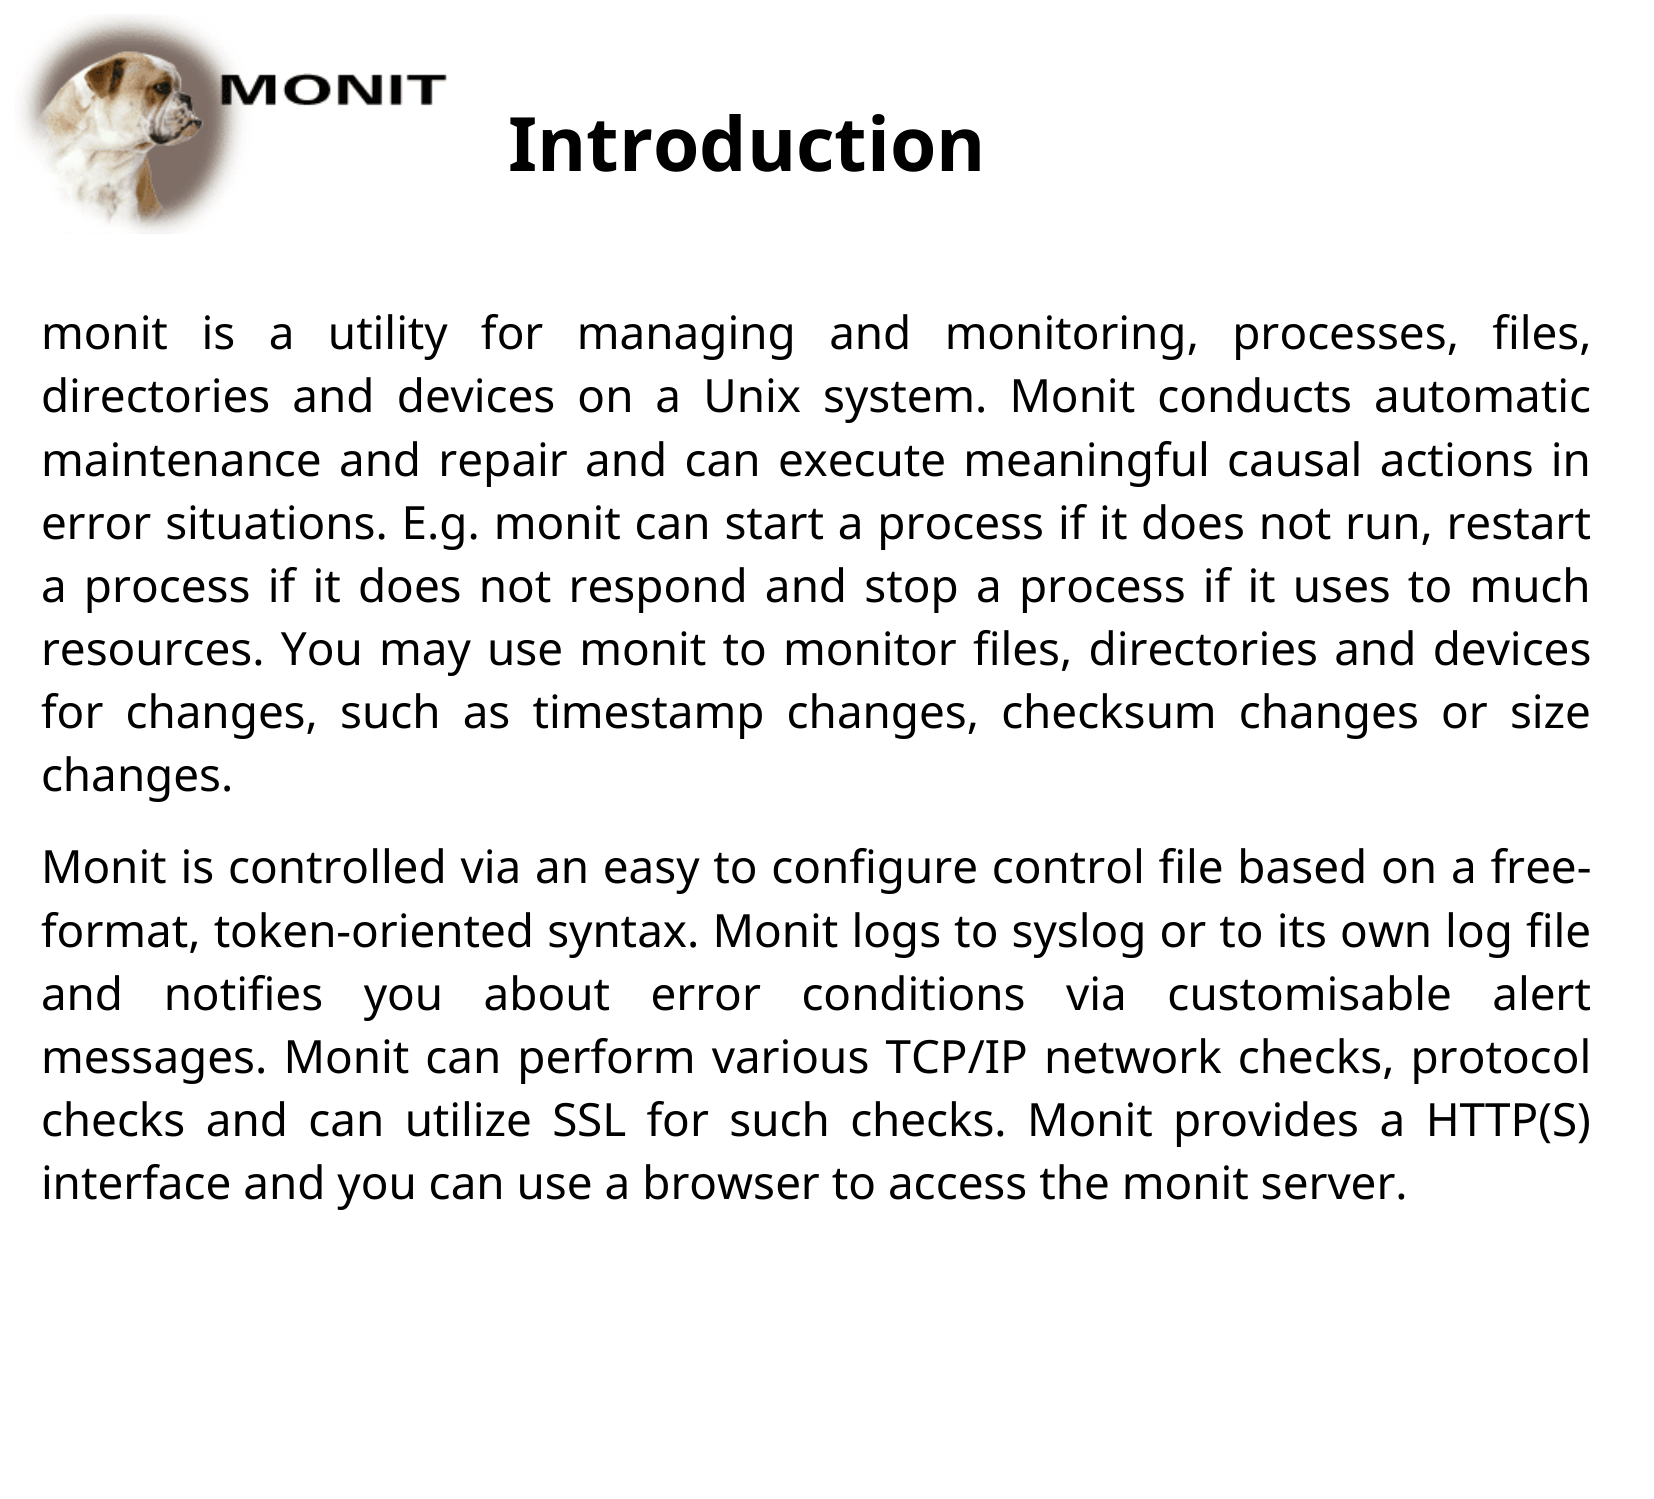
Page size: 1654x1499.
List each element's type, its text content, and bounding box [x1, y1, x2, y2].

title Introduction [508, 73, 951, 211]
picture [14, 14, 448, 234]
list monit is a utility for managing and monitoring, processes, files, directories and devices on a Unix system. Monit conducts automatic maintenance and repair and can execute meaningful causal actions in error situations. E.g. monit can start a process if it does not run, restart a process if it does not respond and stop a process if it uses to much resources. You may use monit to monitor files, directories and devices for changes, such as timestamp changes, checksum changes or size changes. Monit is controlled via an easy to configure control file based on a free-format, token-oriented syntax. Monit logs to syslog or to its own log file and notifies you about error conditions via customisable alert messages. Monit can perform various TCP/IP network checks, protocol checks and can utilize SSL for such checks. Monit provides a HTTP(S) interface and you can use a browser to access the monit server. [41, 300, 1593, 1462]
